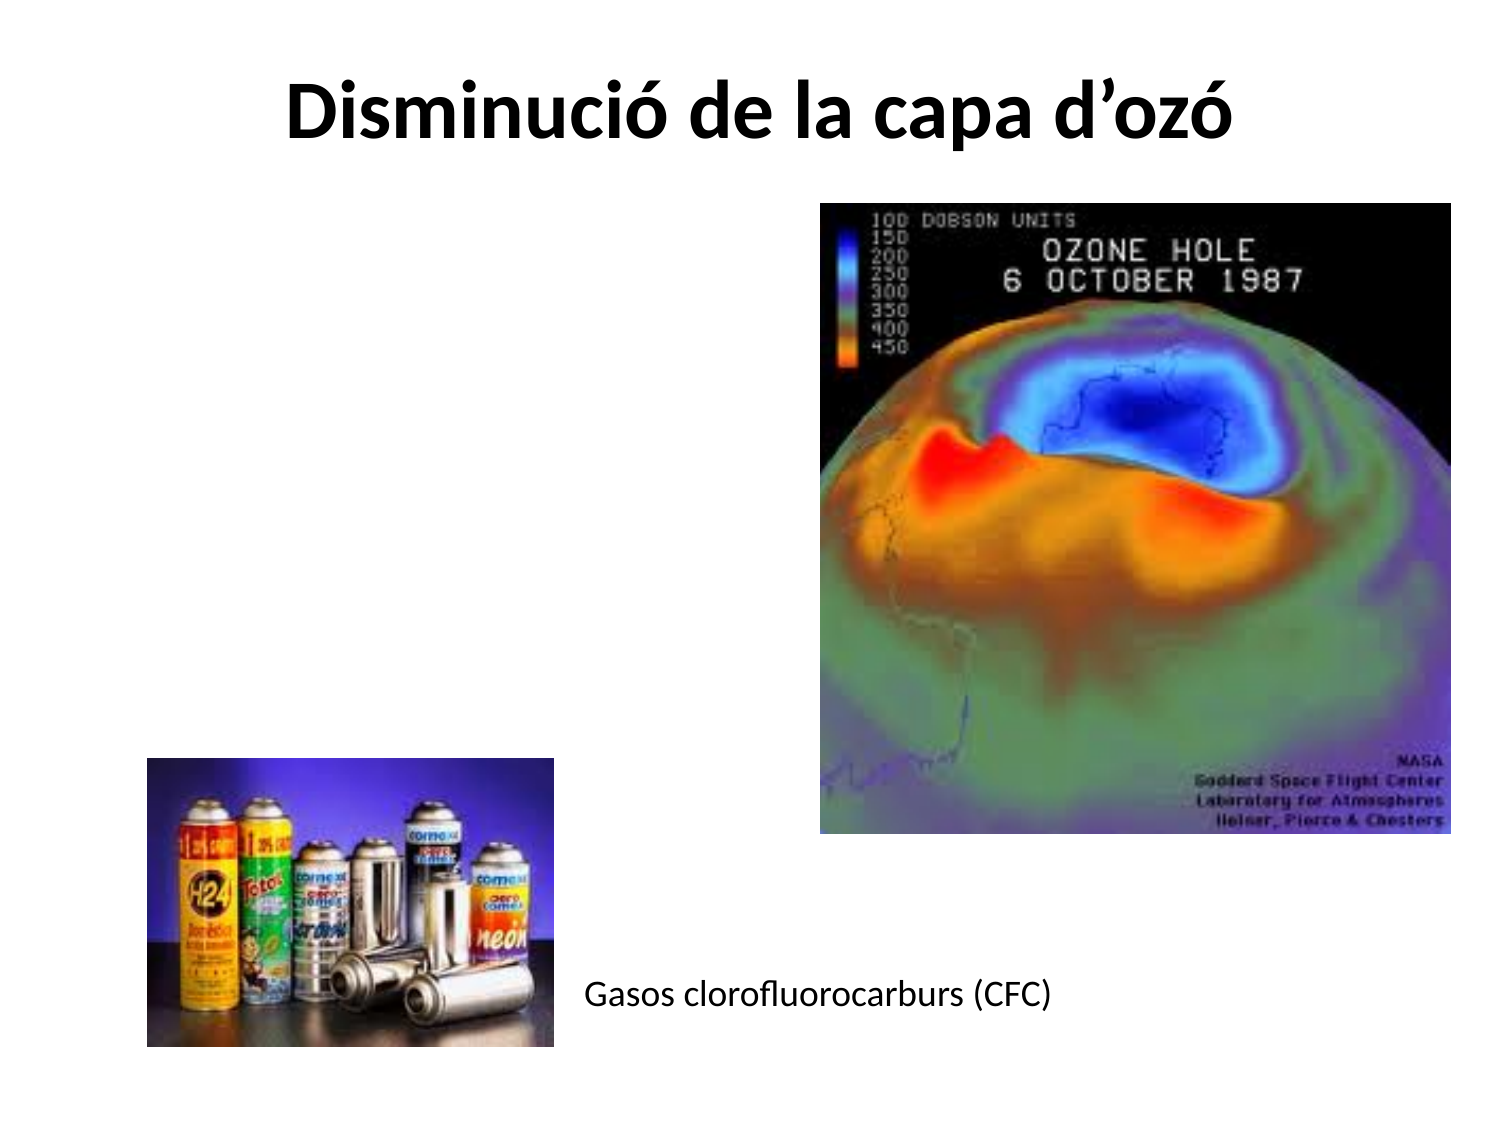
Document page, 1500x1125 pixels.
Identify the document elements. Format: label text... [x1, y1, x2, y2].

text_box Gasos clorofluorocarburs (CFC) [569, 961, 1295, 1023]
text_box Disminució de la capa d’ozó [111, 47, 1410, 164]
picture [147, 758, 554, 1047]
picture [820, 203, 1451, 834]
